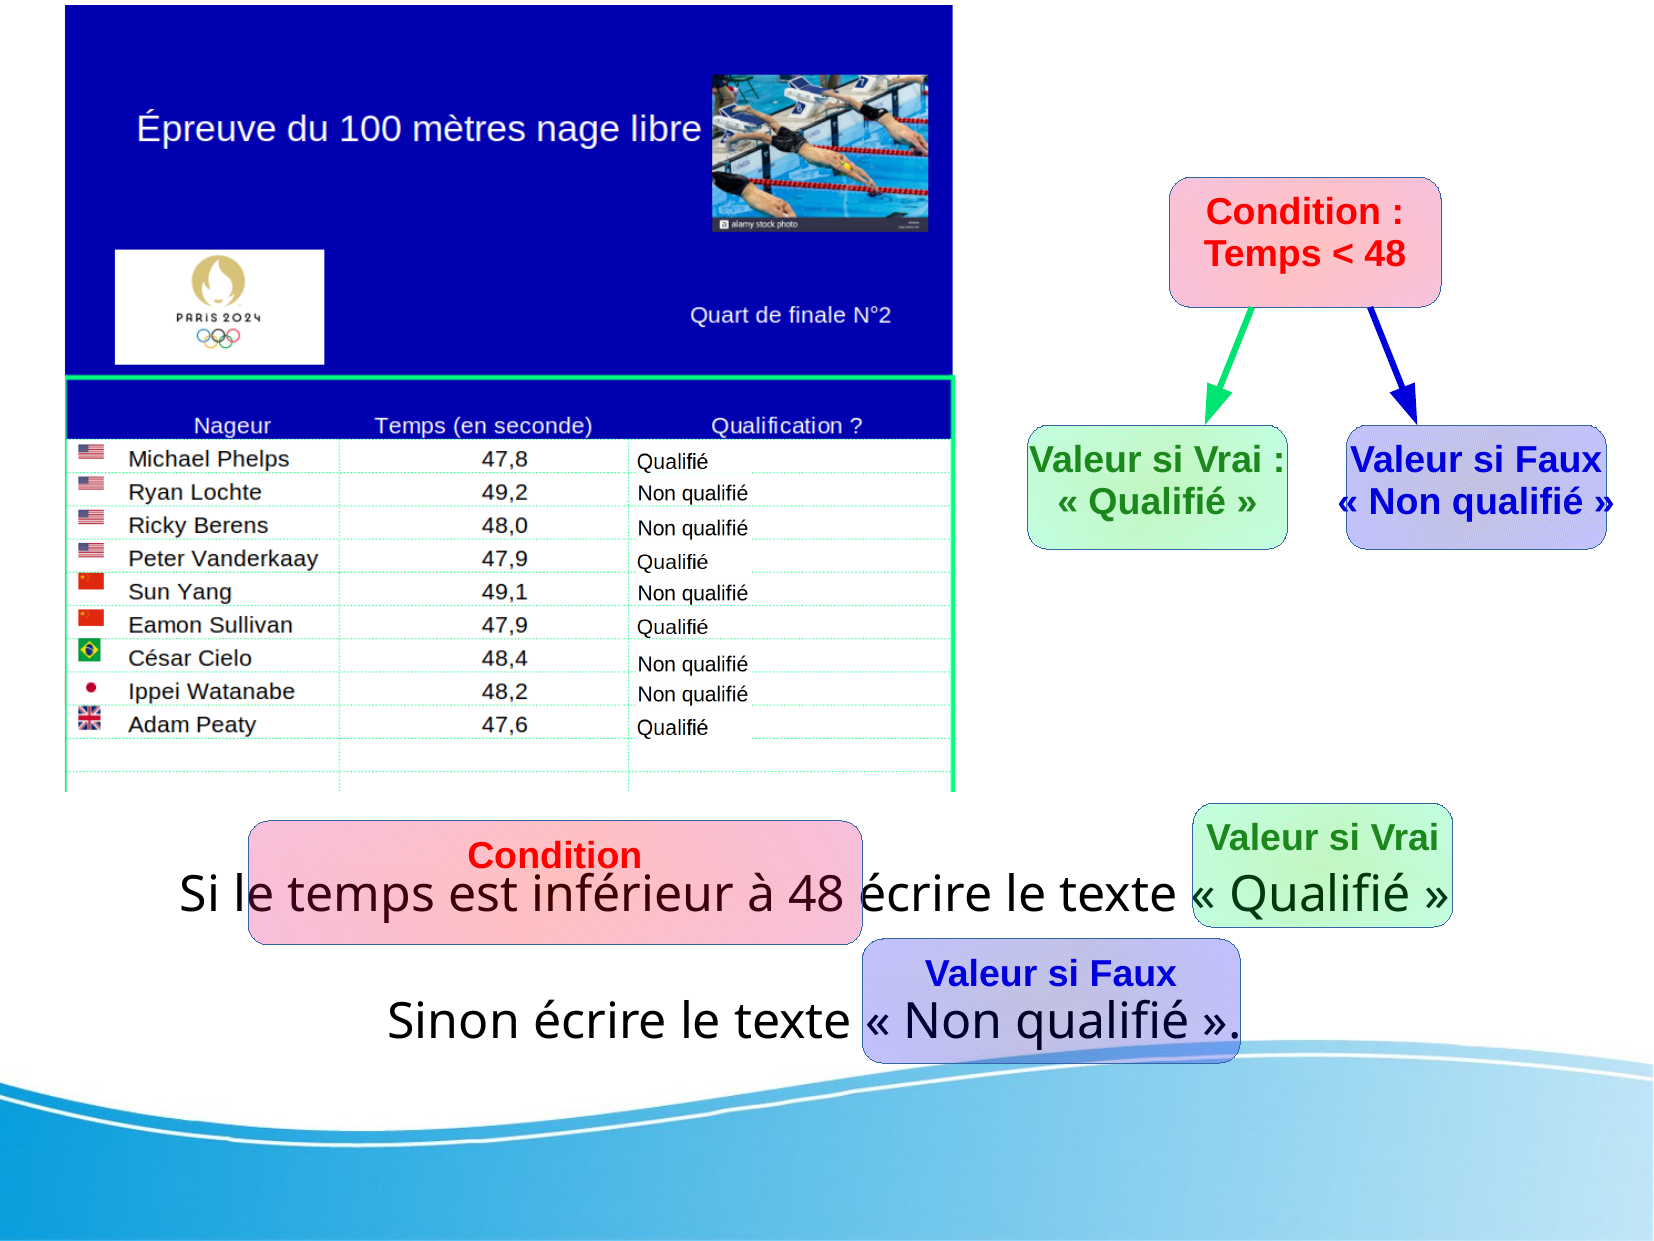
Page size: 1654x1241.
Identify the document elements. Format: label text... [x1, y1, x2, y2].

text_box Valeur si Faux « Non qualifié » [1346, 425, 1607, 550]
text_box Condition : Temps < 48 [1169, 177, 1442, 308]
picture [0, 1039, 1654, 1241]
text_box Valeur si Vrai [1192, 803, 1453, 928]
text_box Condition [248, 820, 863, 945]
text_box Valeur si Vrai : « Qualifié » [1027, 425, 1288, 550]
text_box Si le temps est inférieur à 48 écrire le texte « Qualifié » Sinon écrire le texte « Non qualifié ». [106, 850, 1524, 1059]
picture [64, 5, 956, 792]
text_box Valeur si Faux [862, 938, 1241, 1064]
